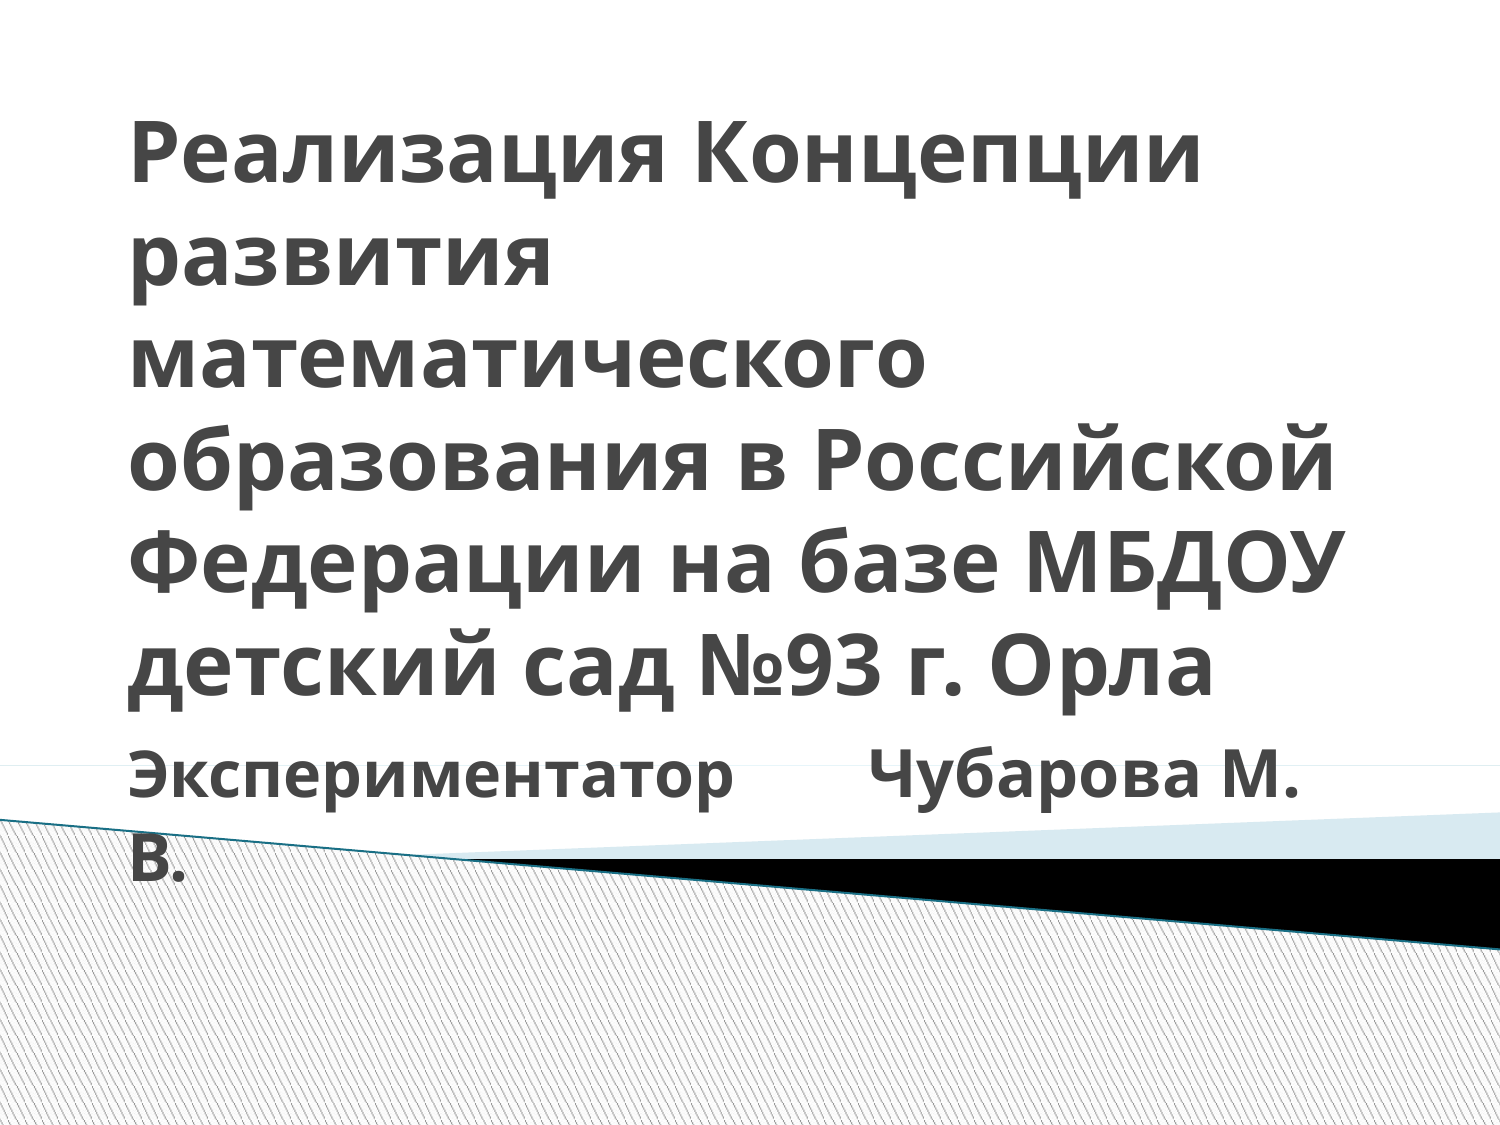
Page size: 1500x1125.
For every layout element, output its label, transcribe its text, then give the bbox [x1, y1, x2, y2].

title Реализация Концепции развития математического образования в Российской Федерации на базе МБДОУ детский сад №93 г. Орла Экспериментатор Чубарова М. В. [112, 90, 1388, 965]
picture [0, 821, 1500, 1125]
